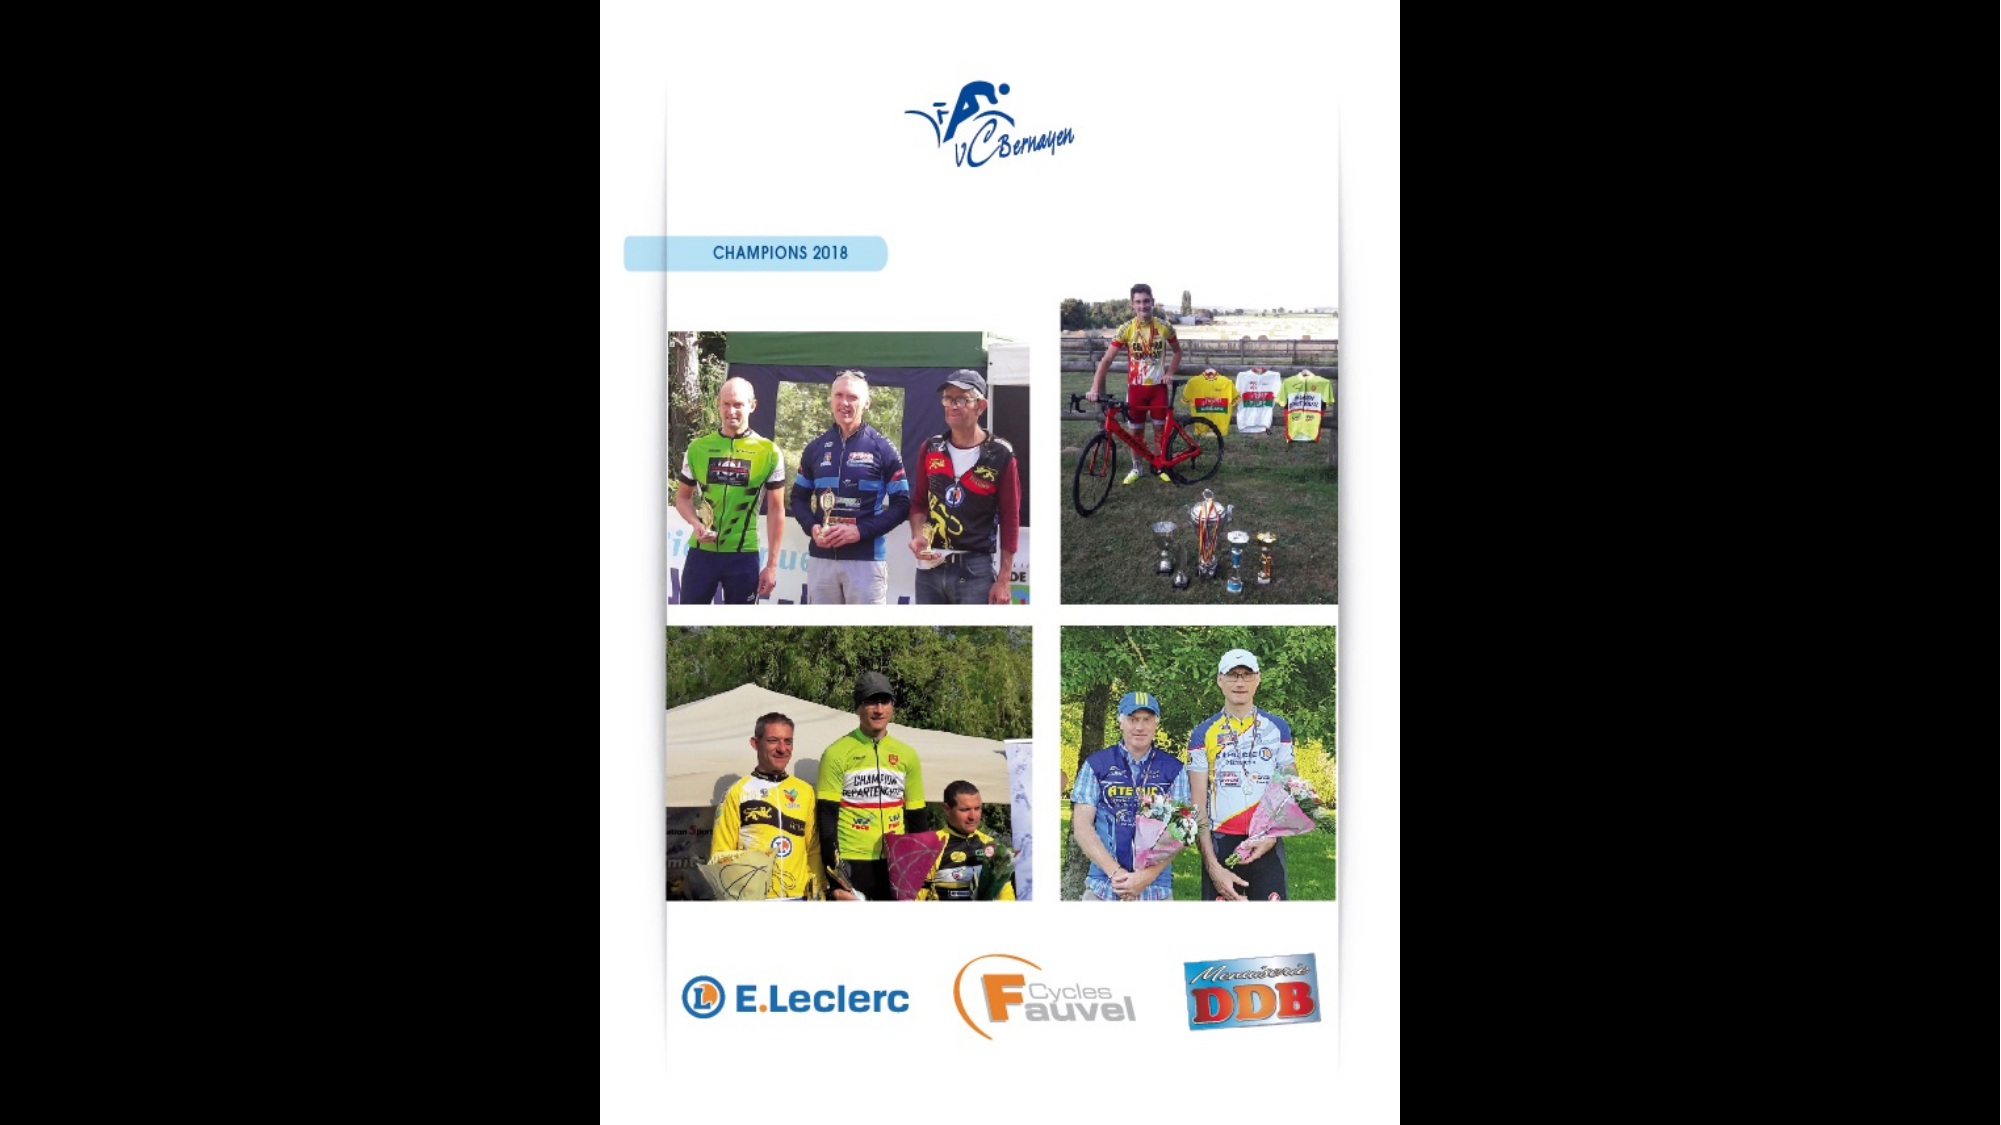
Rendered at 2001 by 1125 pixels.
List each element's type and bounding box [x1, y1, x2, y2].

picture [600, 0, 1400, 1125]
